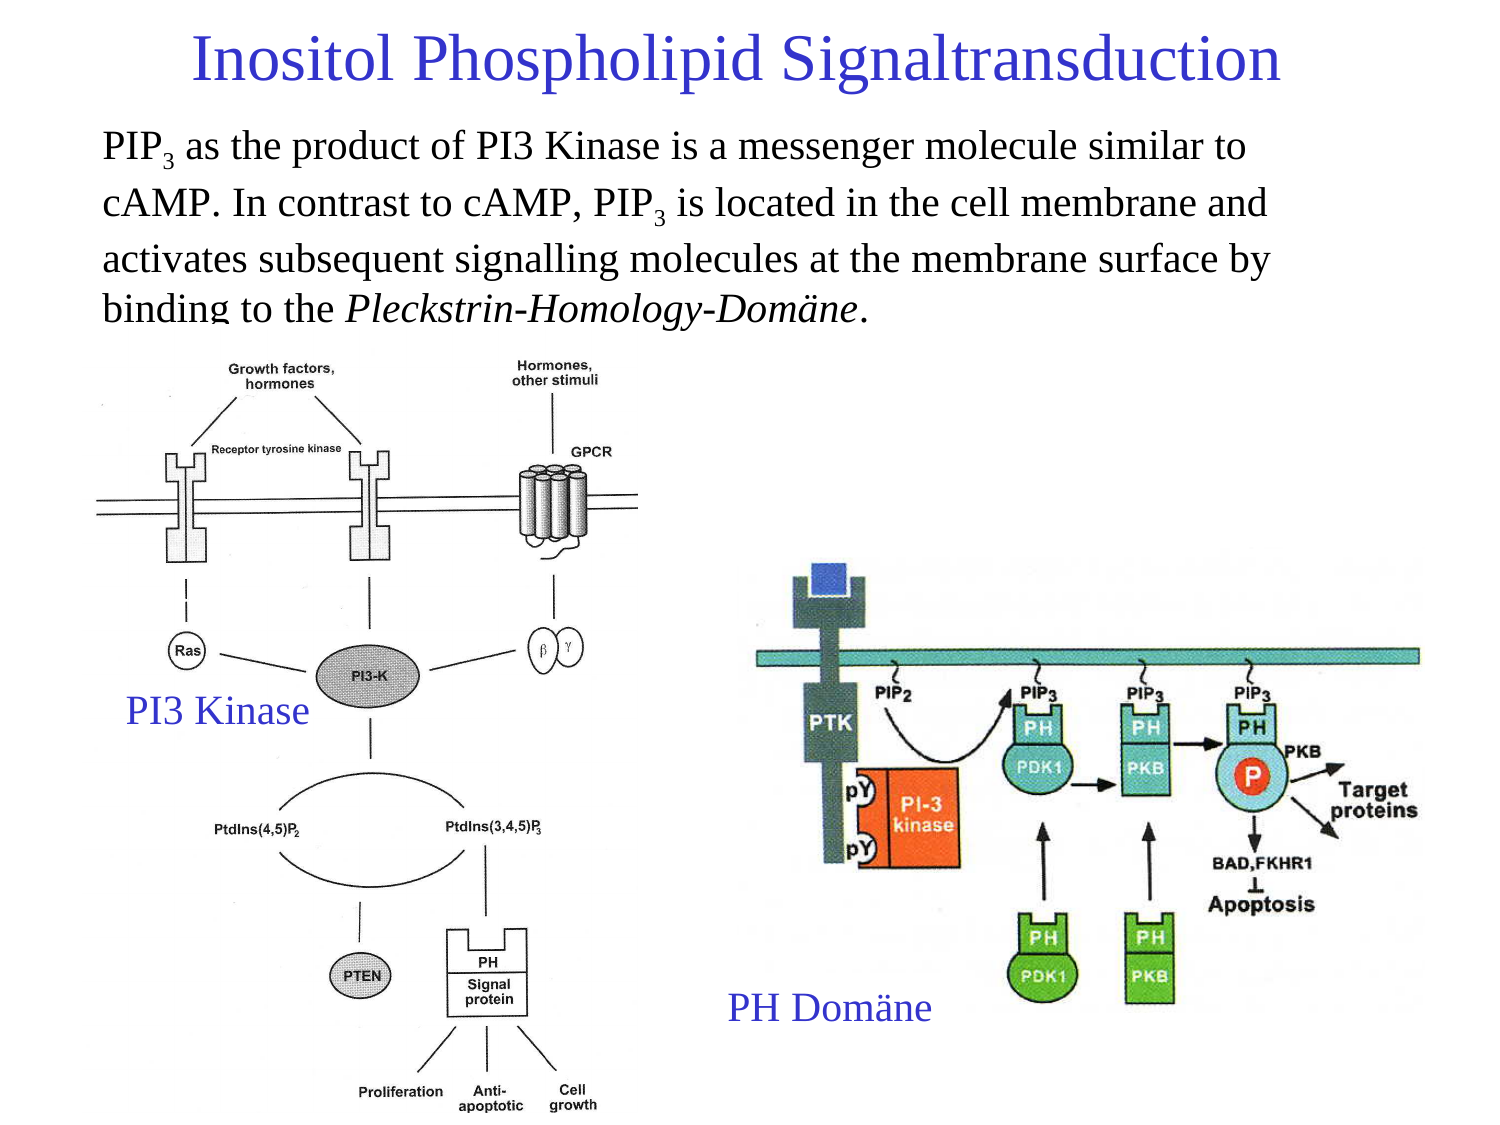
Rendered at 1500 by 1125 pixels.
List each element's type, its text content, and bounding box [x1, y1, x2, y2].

text_box PI3 Kinase [110, 675, 326, 741]
title Inositol Phospholipid Signaltransduction [99, 0, 1375, 148]
picture [82, 324, 638, 1113]
picture [737, 547, 1426, 1013]
text_box PIP3 as the product of PI3 Kinase is a messenger molecule similar to cAMP. In contrast to cAMP, PIP3 is located in the cell membrane and activates subsequent signalling molecules at the membrane surface by binding to the Pleckstrin-Homology-Domäne. [87, 109, 1363, 340]
text_box PH Domäne [712, 972, 948, 1038]
